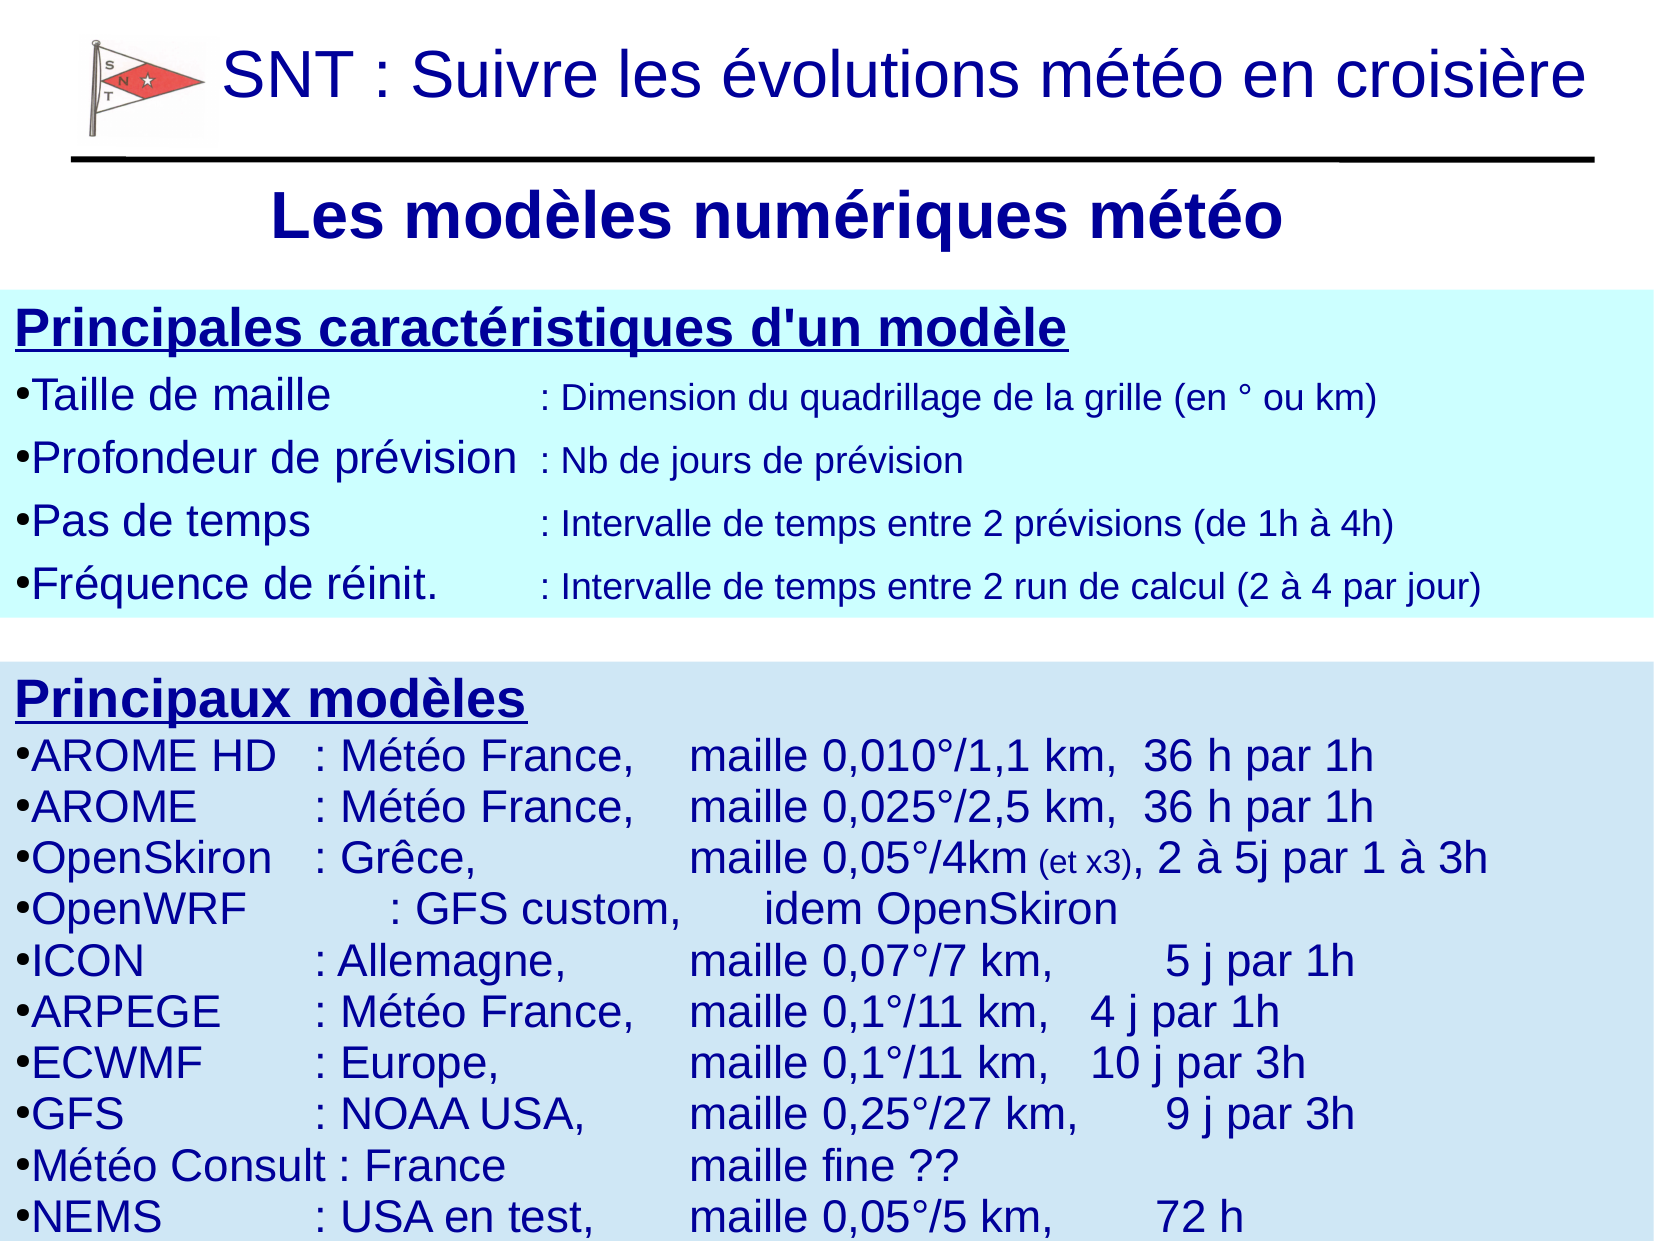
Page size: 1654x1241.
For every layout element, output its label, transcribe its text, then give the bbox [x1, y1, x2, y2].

text_box Principaux modèles AROME HD : Météo France, maille 0,010°/1,1 km, 36 h par 1h AROME : Météo France, maille 0,025°/2,5 km, 36 h par 1h OpenSkiron : Grêce, maille 0,05°/4km (et x3), 2 à 5j par 1 à 3h OpenWRF : GFS custom, idem OpenSkiron ICON : Allemagne, maille 0,07°/7 km, 5 j par 1h ARPEGE : Météo France, maille 0,1°/11 km, 4 j par 1h ECWMF : Europe, maille 0,1°/11 km, 10 j par 3h GFS : NOAA USA, maille 0,25°/27 km, 9 j par 3h Météo Consult : France maille fine ?? NEMS : USA en test, maille 0,05°/5 km, 72 h [0, 661, 1654, 1241]
text_box Principales caractéristiques d'un modèle Taille de maille : Dimension du quadrillage de la grille (en ° ou km) Profondeur de prévision : Nb de jours de prévision Pas de temps : Intervalle de temps entre 2 prévisions (de 1h à 4h) Fréquence de réinit. : Intervalle de temps entre 2 run de calcul (2 à 4 par jour) [0, 289, 1654, 618]
text_box Les modèles numériques météo [256, 171, 1409, 261]
text_box SNT : Suivre les évolutions météo en croisière [206, 29, 1604, 120]
